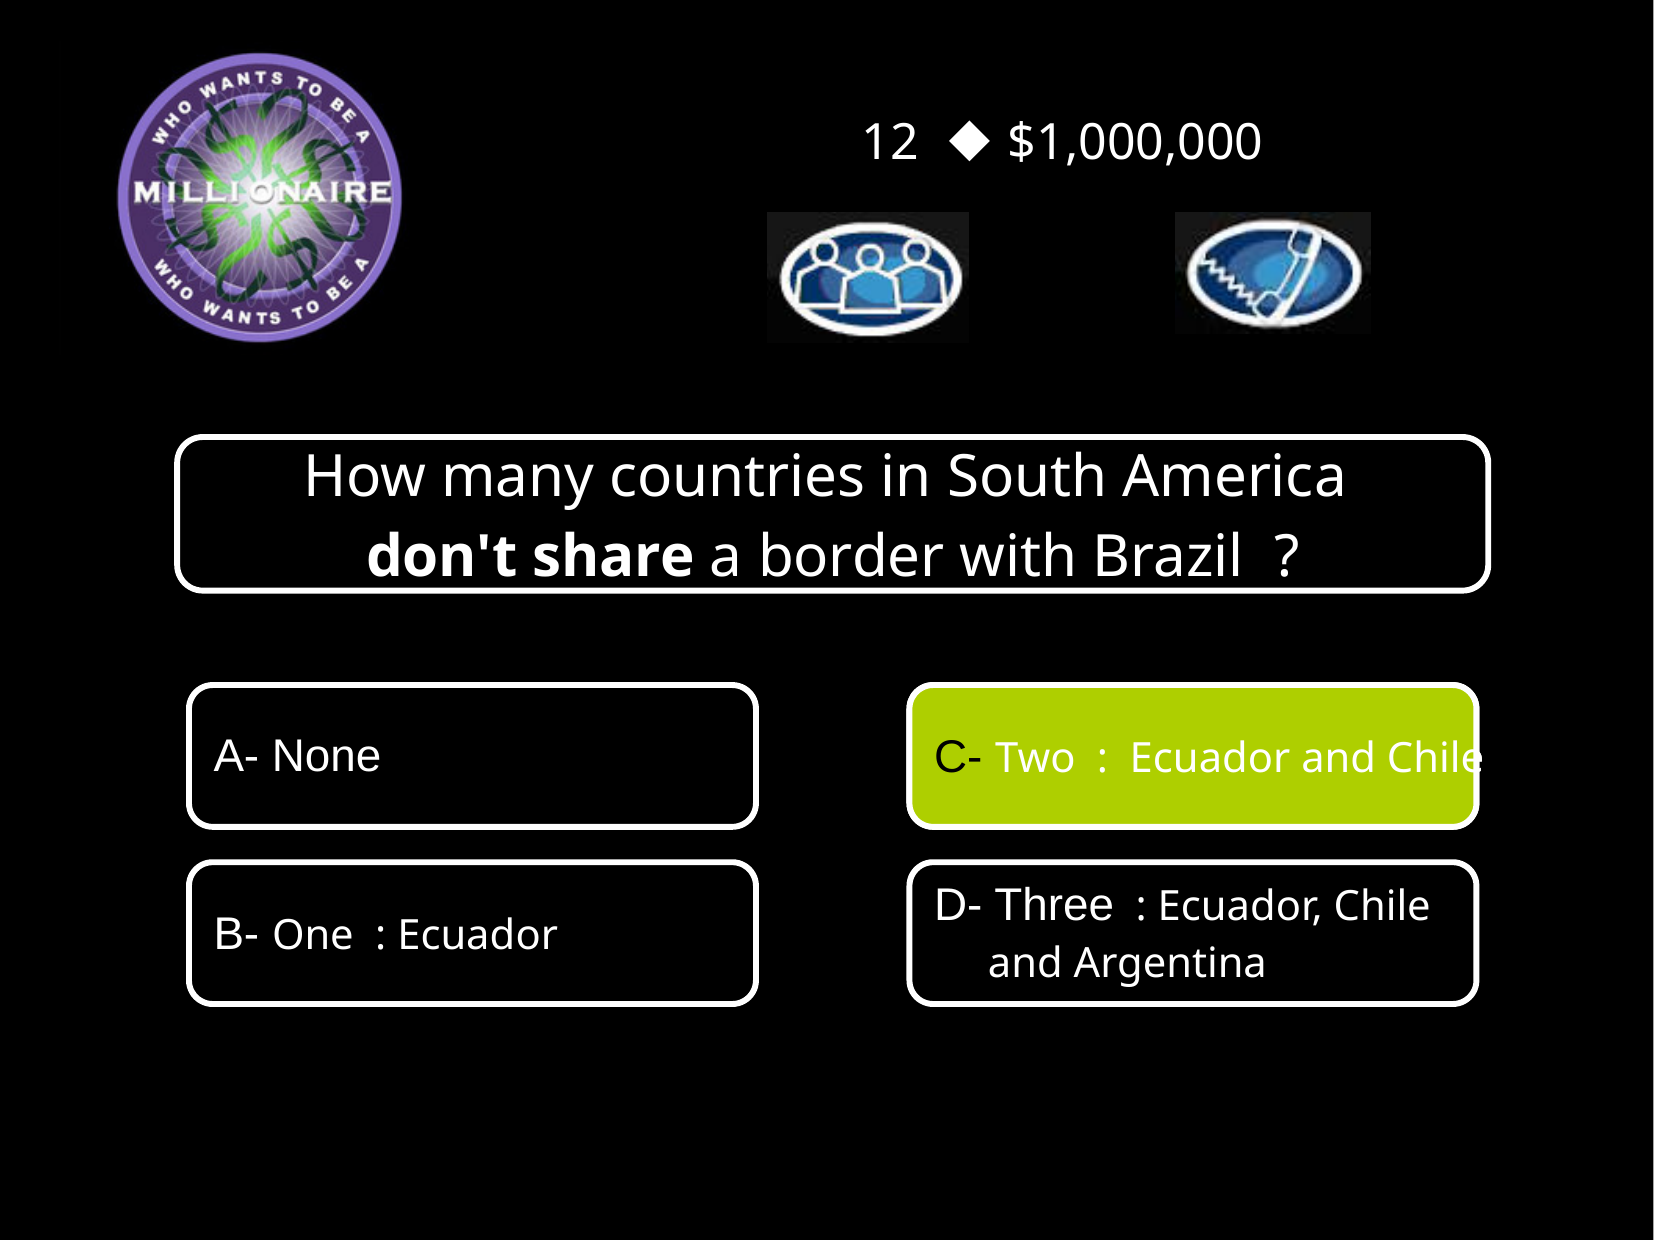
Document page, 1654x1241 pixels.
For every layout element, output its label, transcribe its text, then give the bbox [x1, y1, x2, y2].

text_box C- Two : Ecuador and Chile [909, 685, 1477, 827]
text_box D- Three : Ecuador, Chile and Argentina [909, 862, 1477, 1004]
text_box 12  $1,000,000 [774, 106, 1458, 213]
picture [59, 41, 477, 355]
text_box How many countries in South America don't share a border with Brazil ? [177, 437, 1489, 591]
text_box B- One : Ecuador [188, 862, 756, 1004]
picture [1175, 212, 1371, 334]
picture [767, 212, 969, 343]
text_box A- None [188, 685, 756, 827]
